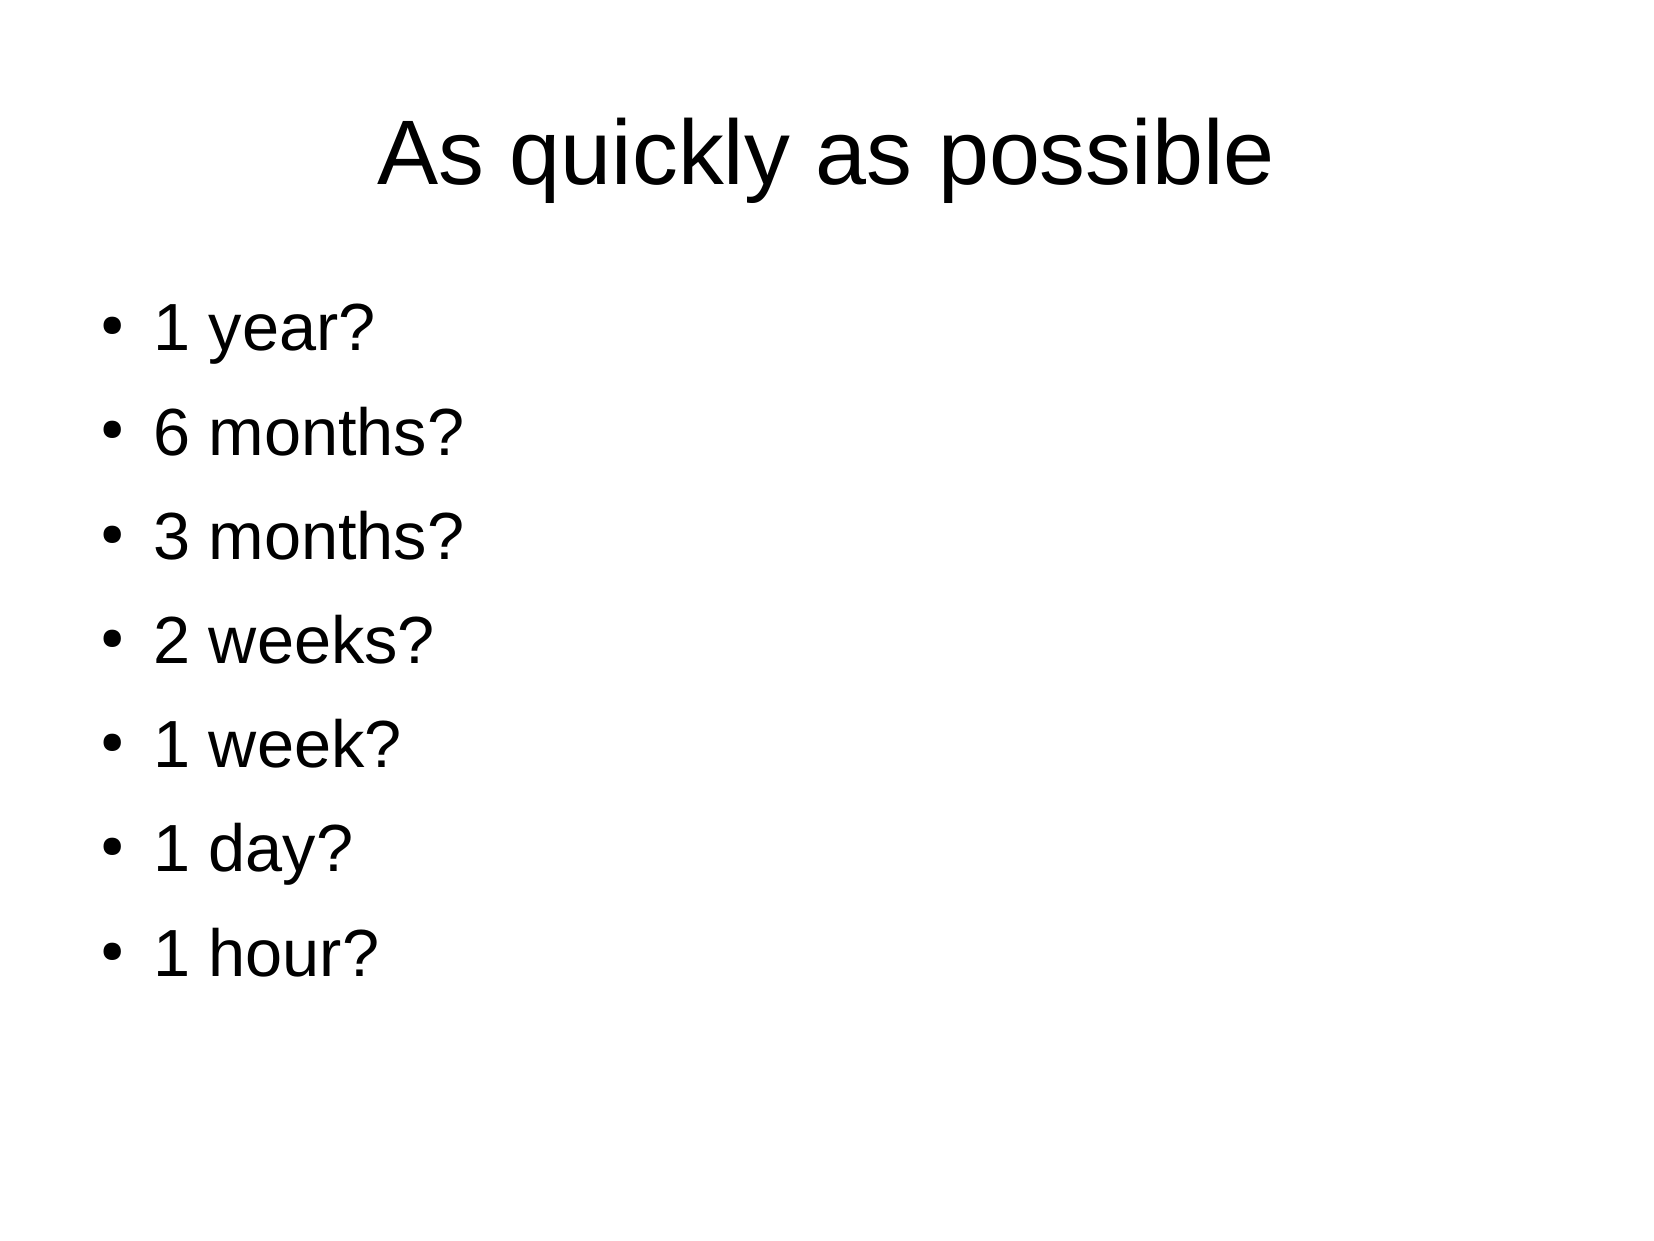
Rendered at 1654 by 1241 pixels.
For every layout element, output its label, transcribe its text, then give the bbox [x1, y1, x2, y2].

list 1 year? 6 months? 3 months? 2 weeks? 1 week? 1 day? 1 hour? [82, 290, 1571, 1109]
title As quickly as possible [82, 49, 1571, 257]
